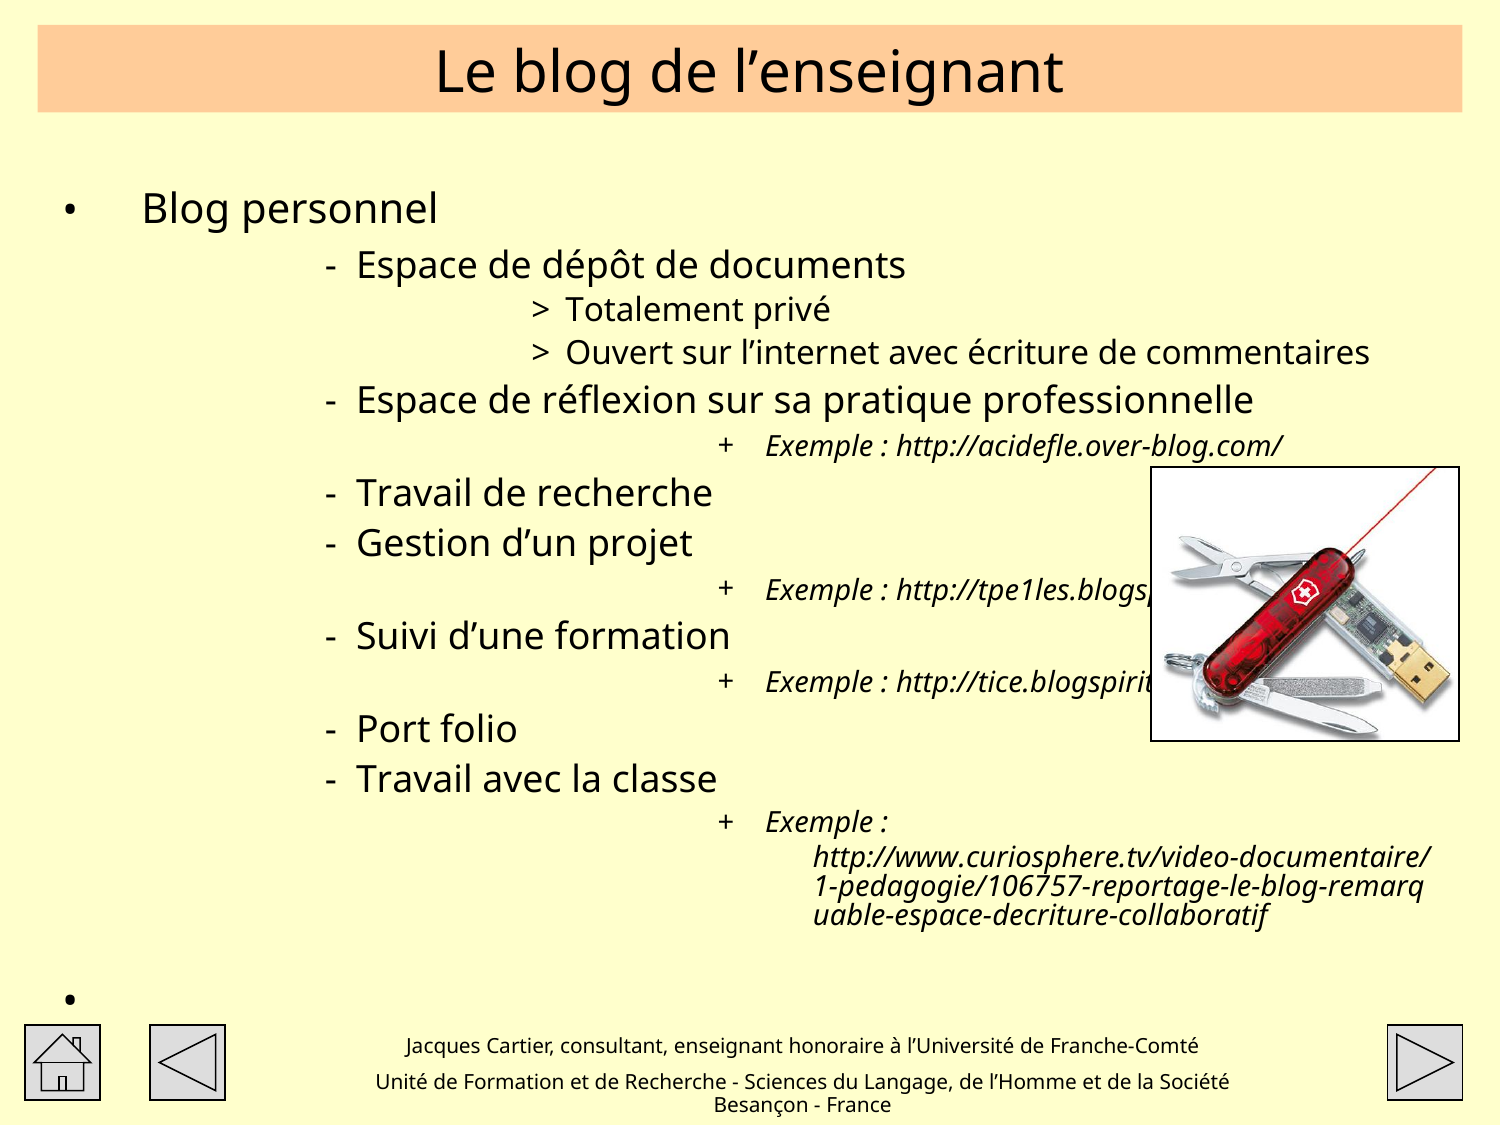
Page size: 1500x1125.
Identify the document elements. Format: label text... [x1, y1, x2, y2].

list Blog personnel Espace de dépôt de documents Totalement privé Ouvert sur l’internet avec écriture de commentaires Espace de réflexion sur sa pratique professionnelle Exemple : http://acidefle.over-blog.com/ Travail de recherche Gestion d’un projet Exemple : http://tpe1les.blogspot.com/ Suivi d’une formation Exemple : http://tice.blogspirit.com/ Port folio Travail avec la classe Exemple : http://www.curiosphere.tv/video-documentaire/1-pedagogie/106757-reportage-le-blog-remarquable-espace-decriture-collaboratif [62, 187, 1438, 975]
title Le blog de l’enseignant [37, 24, 1463, 113]
picture [1151, 467, 1459, 741]
